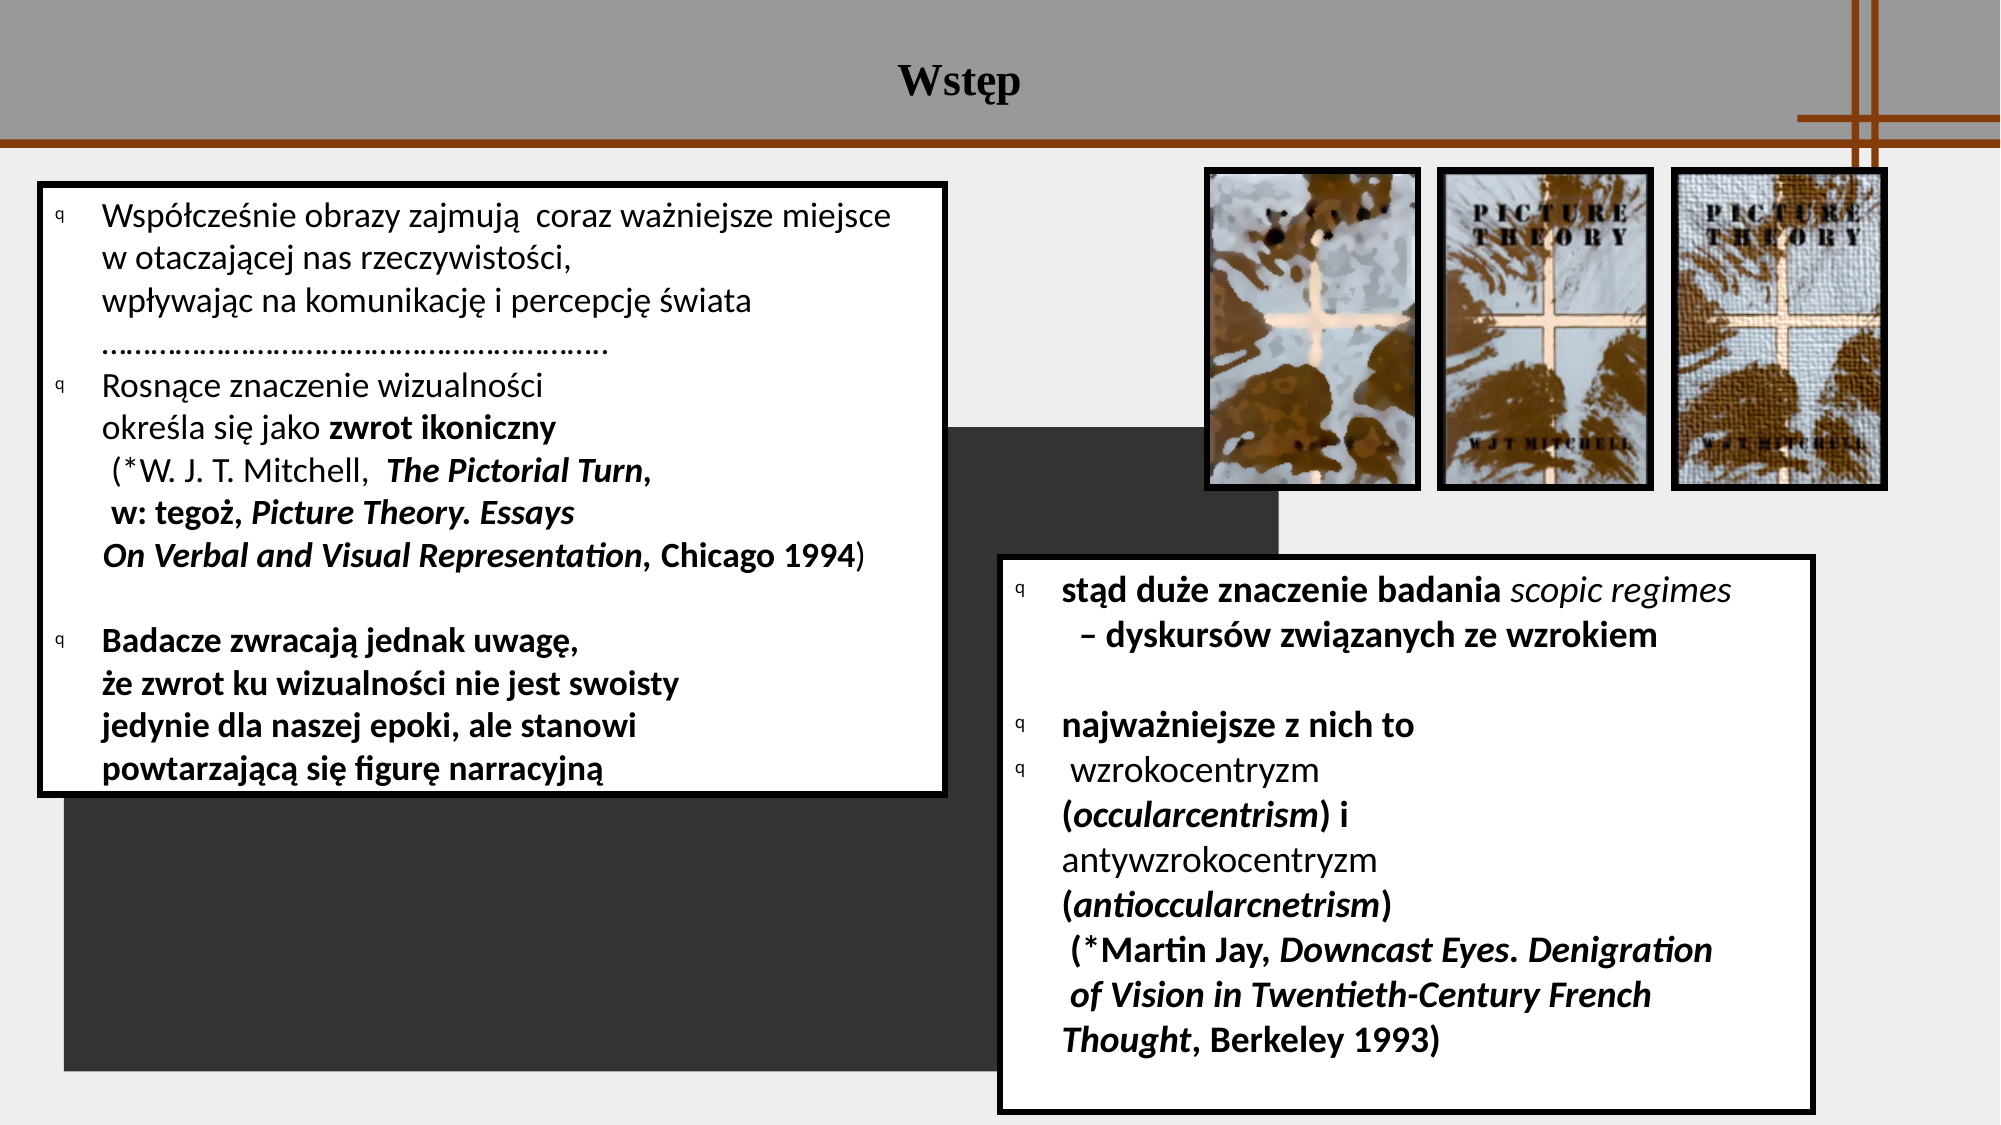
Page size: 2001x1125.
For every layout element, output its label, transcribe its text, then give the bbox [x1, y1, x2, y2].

picture [1209, 173, 1415, 485]
picture [1676, 173, 1882, 485]
picture [1443, 173, 1648, 485]
text_box stąd duże znaczenie badania scopic regimes – dyskursów związanych ze wzrokiem najważniejsze z nich to wzrokocentryzm (occularcentrism) i antywzrokocentryzm (antioccularcnetrism) (*Martin Jay, Downcast Eyes. Denigration of Vision in Twentieth-Century French Thought, Berkeley 1993) [999, 557, 1813, 1112]
text_box [0, 0, 2001, 167]
text_box Współcześnie obrazy zajmują coraz ważniejsze miejsce w otaczającej nas rzeczywistości, wpływając na komunikację i percepcję świata …………………………………………………….. Rosnące znaczenie wizualności określa się jako zwrot ikoniczny (*W. J. T. Mitchell, The Pictorial Turn, w: tegoż, Picture Theory. Essays On Verbal and Visual Representation, Chicago 1994) Badacze zwracają jednak uwagę, że zwrot ku wizualności nie jest swoisty jedynie dla naszej epoki, ale stanowi powtarzającą się figurę narracyjną [40, 184, 945, 795]
text_box Wstęp [173, 41, 1747, 112]
text_box [63, 427, 1279, 1072]
